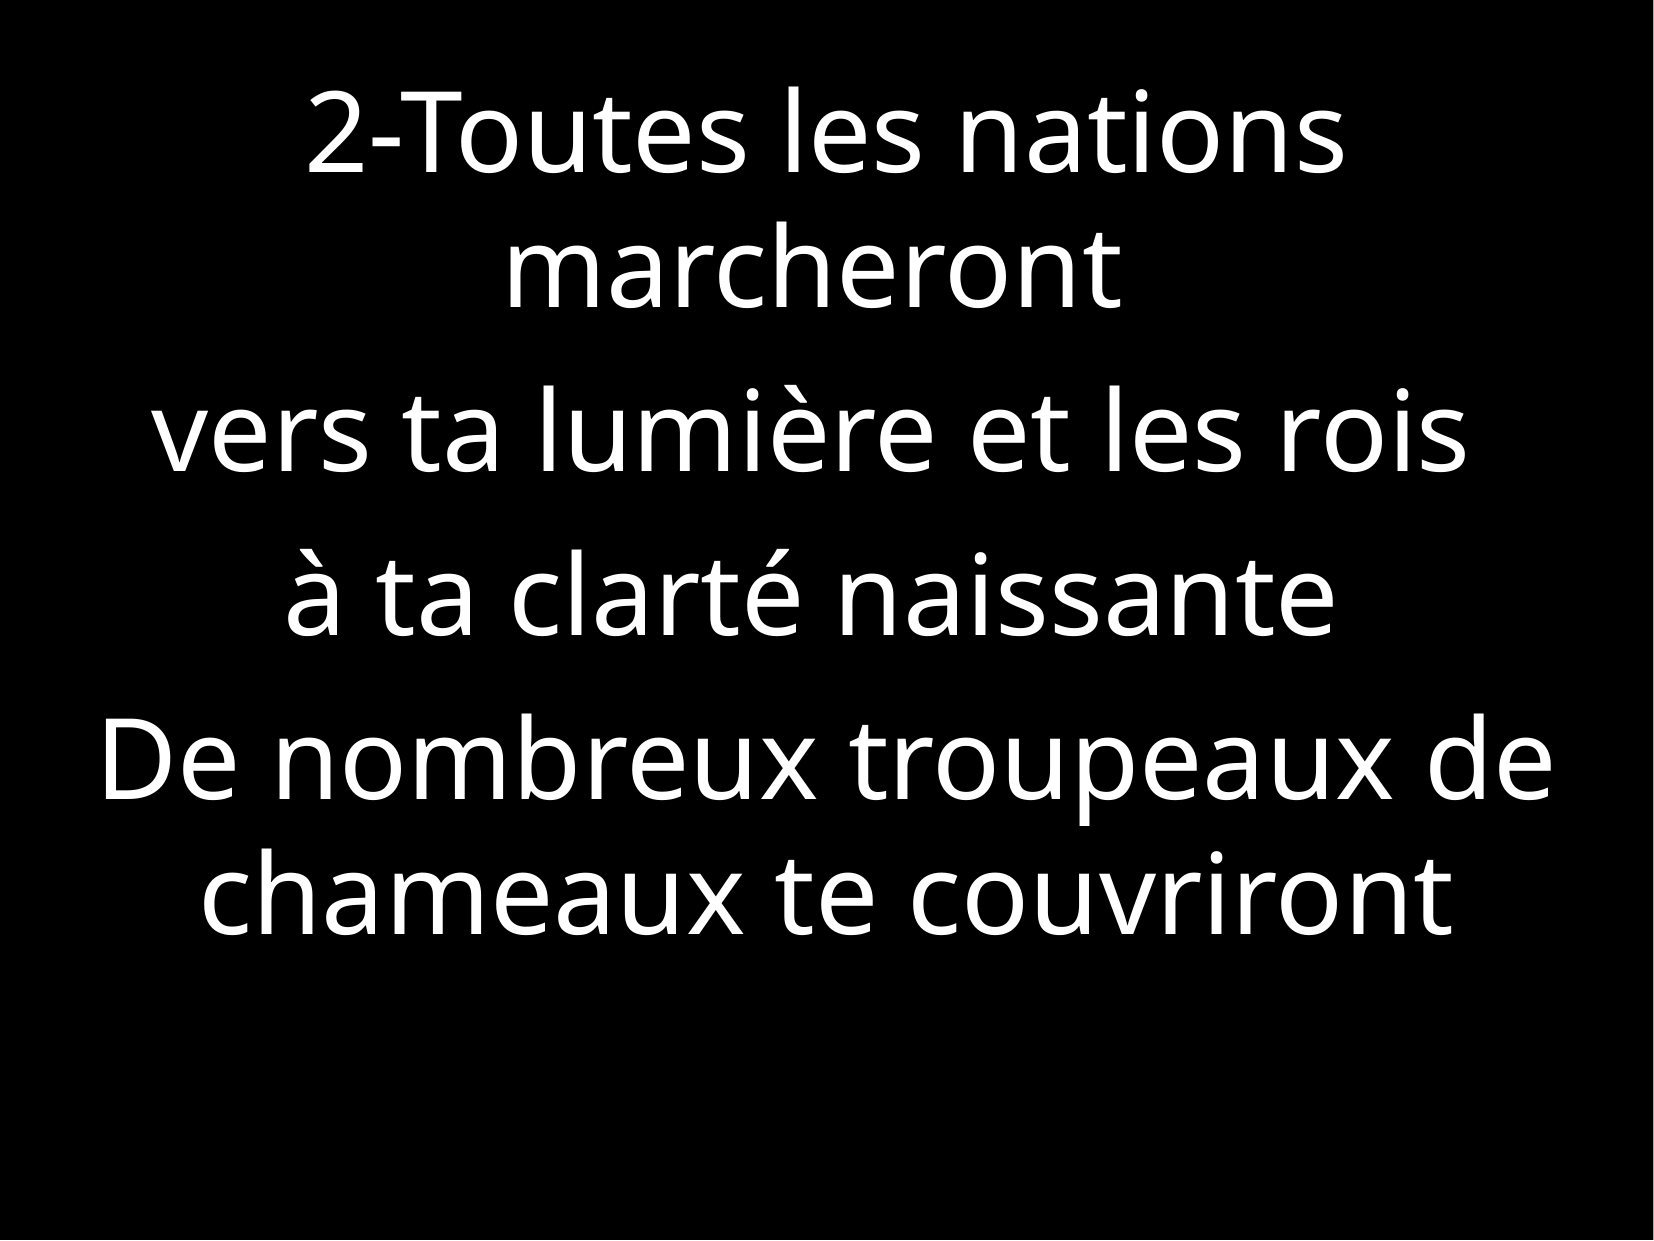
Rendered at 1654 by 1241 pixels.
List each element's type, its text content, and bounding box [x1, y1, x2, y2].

list 2-Toutes les nations marcheront vers ta lumière et les rois à ta clarté naissante De nombreux troupeaux de chameaux te couvriront [25, 52, 1628, 681]
